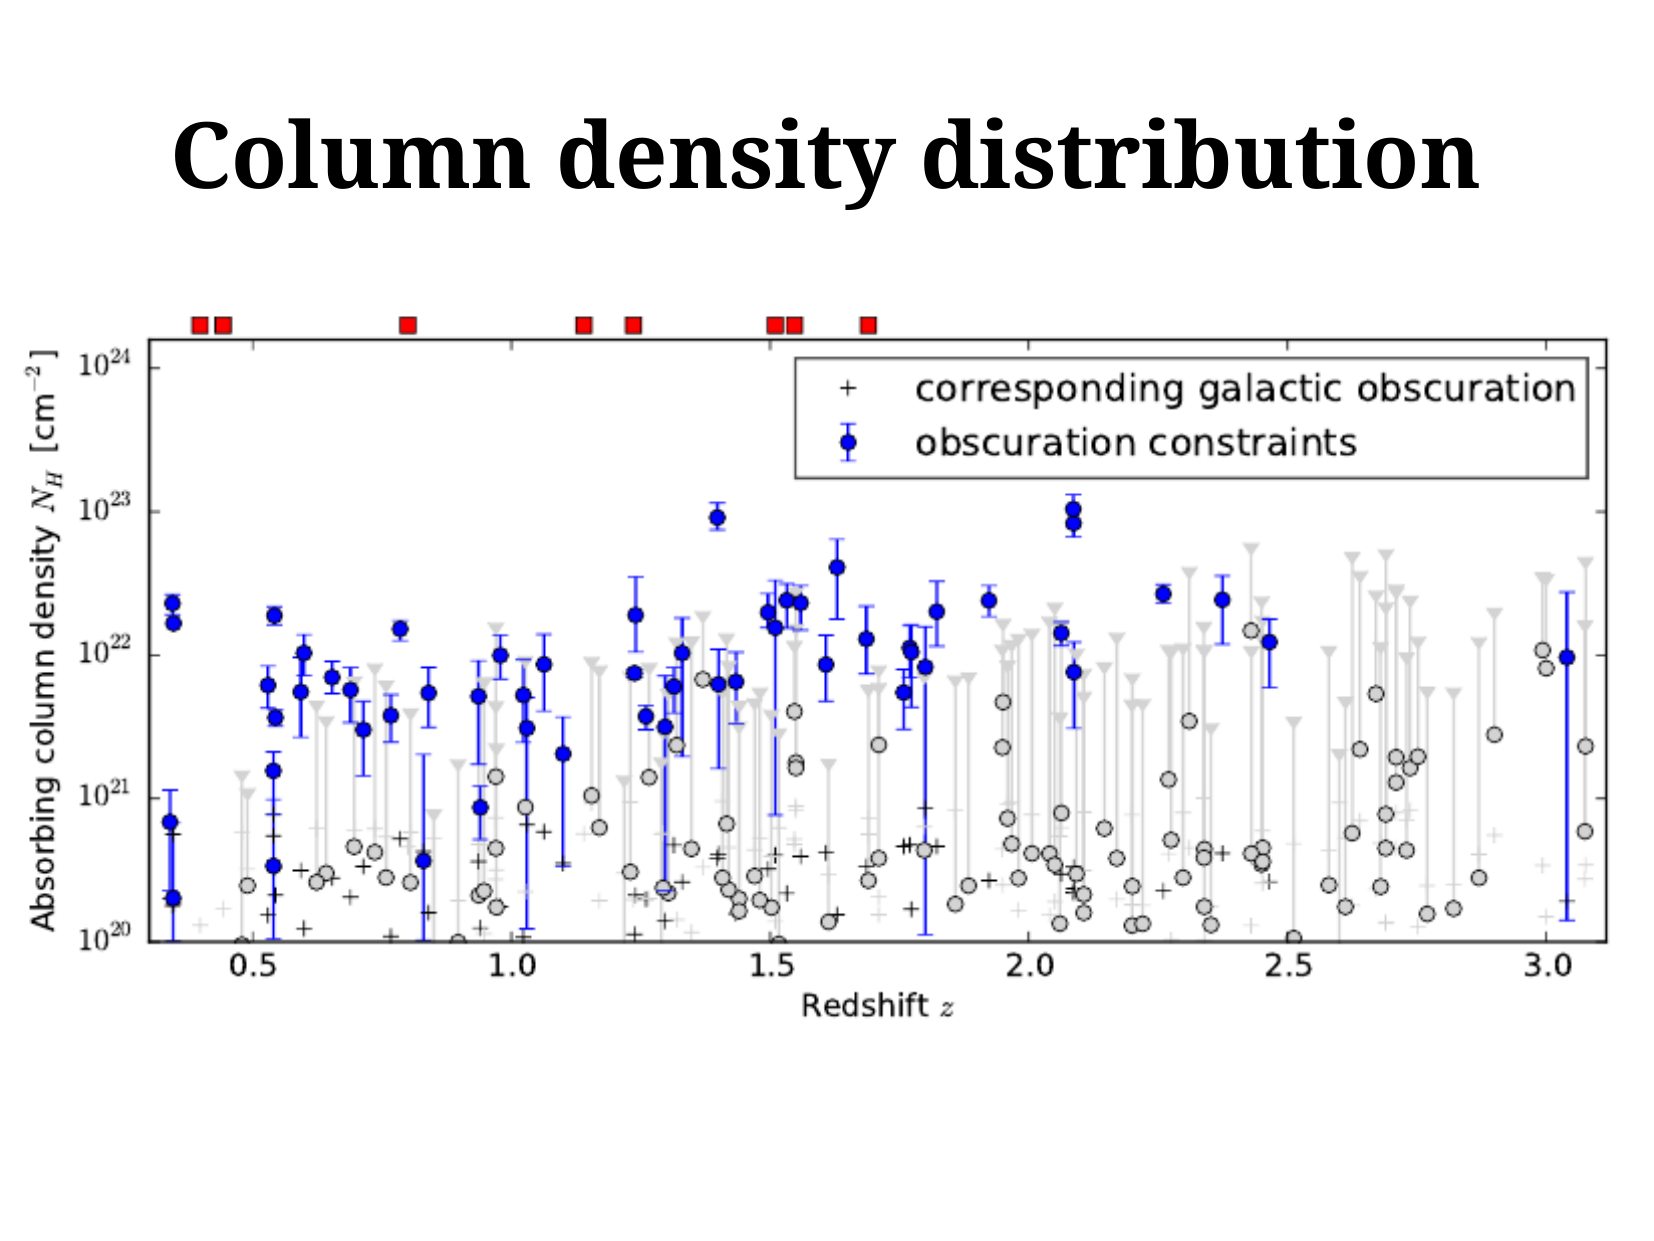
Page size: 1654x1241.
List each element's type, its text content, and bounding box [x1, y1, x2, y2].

picture [0, 299, 1654, 1063]
title Column density distribution [82, 49, 1571, 257]
